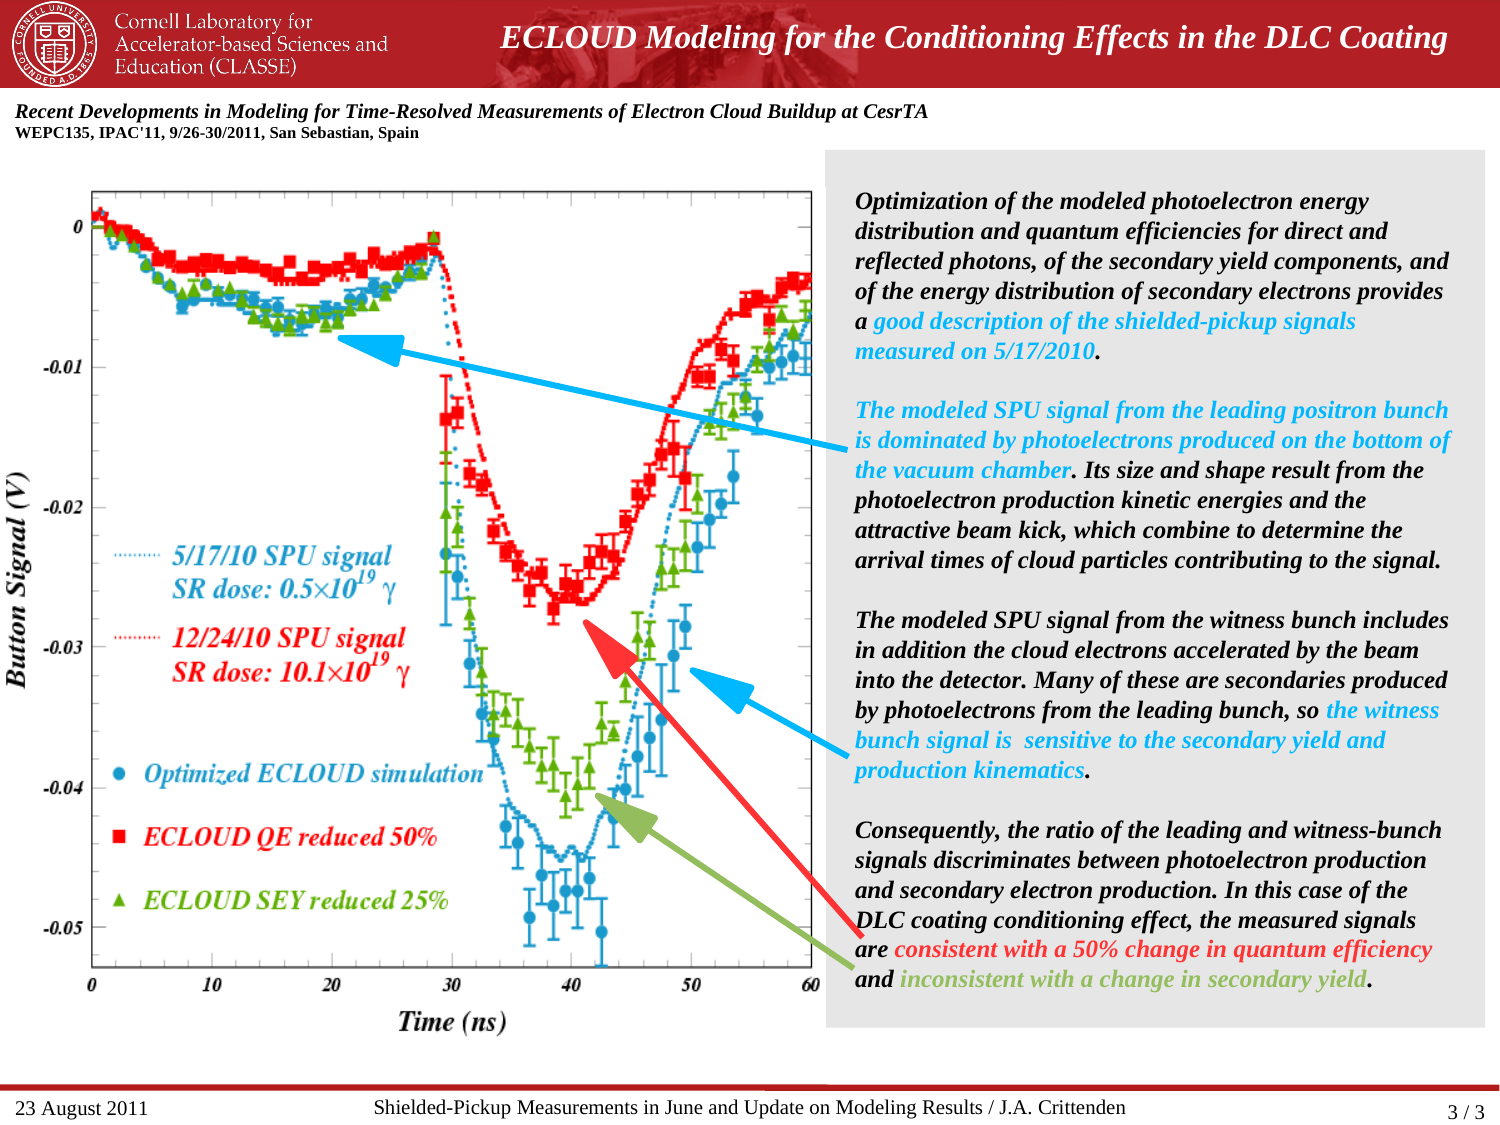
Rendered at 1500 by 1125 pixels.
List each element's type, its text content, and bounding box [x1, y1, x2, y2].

picture [0, 0, 1065, 88]
text_box ECLOUD Modeling for the Conditioning Effects in the DLC Coating [450, 15, 1500, 105]
text_box Recent Developments in Modeling for Time-Resolved Measurements of Electron Cloud Buildup at CesrTA WEPC135, IPAC'11, 9/26-30/2011, San Sebastian, Spain [0, 90, 1463, 150]
picture [0, 187, 826, 1043]
text_box Optimization of the modeled photoelectron energy distribution and quantum efficiencies for direct and reflected photons, of the secondary yield components, and of the energy distribution of secondary electrons provides a good description of the shielded-pickup signals measured on 5/17/2010. The modeled SPU signal from the leading positron bunch is dominated by photoelectrons produced on the bottom of the vacuum chamber. Its size and shape result from the photoelectron production kinetic energies and the attractive beam kick, which combine to determine the arrival times of cloud particles contributing to the signal. The modeled SPU signal from the witness bunch includes in addition the cloud electrons accelerated by the beam into the detector. Many of these are secondaries produced by photoelectrons from the leading bunch, so the witness bunch signal is sensitive to the secondary yield and production kinematics. Consequently, the ratio of the leading and witness-bunch signals discriminates between photoelectron production and secondary electron production. In this case of the DLC coating conditioning effect, the measured signals are consistent with a 50% change in quantum efficiency and inconsistent with a change in secondary yield. [825, 149, 1486, 1028]
